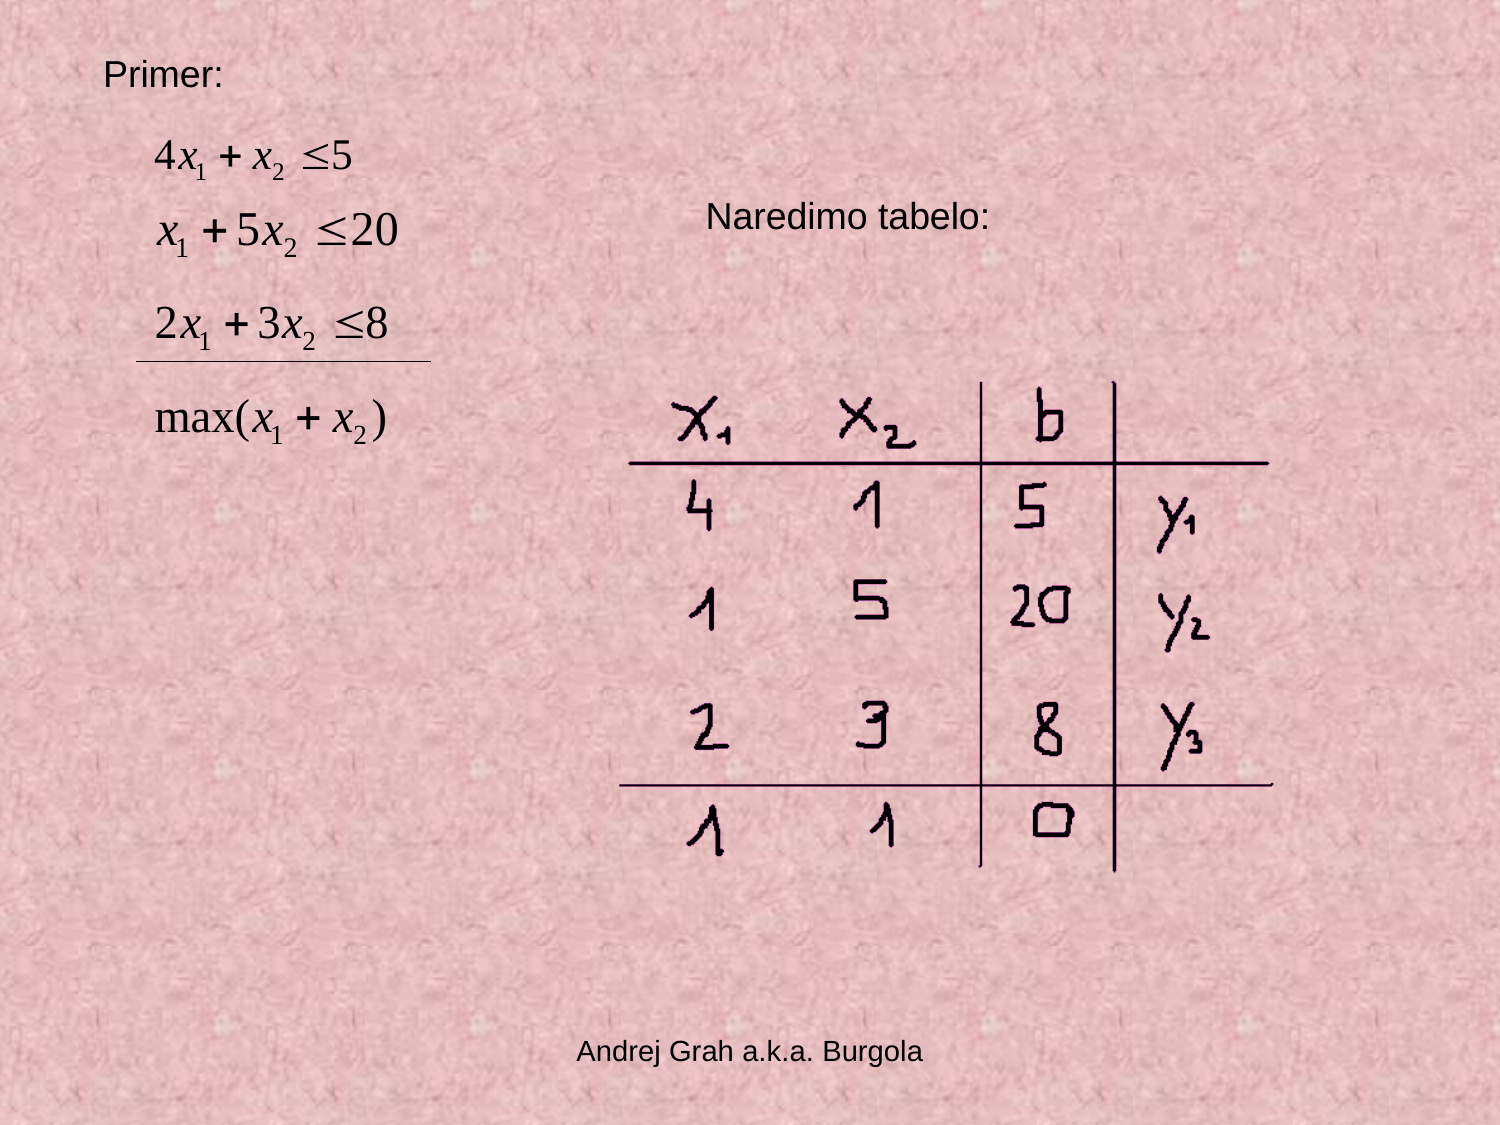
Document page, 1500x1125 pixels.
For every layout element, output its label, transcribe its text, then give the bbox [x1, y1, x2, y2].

text_box Andrej Grah a.k.a. Burgola [512, 1024, 988, 1103]
text_box Naredimo tabelo: [690, 184, 1235, 246]
text_box Primer: [88, 42, 1034, 104]
picture [0, 0, 1500, 1125]
chart [147, 196, 408, 266]
chart [147, 125, 361, 188]
chart [147, 385, 396, 453]
chart [147, 290, 396, 358]
